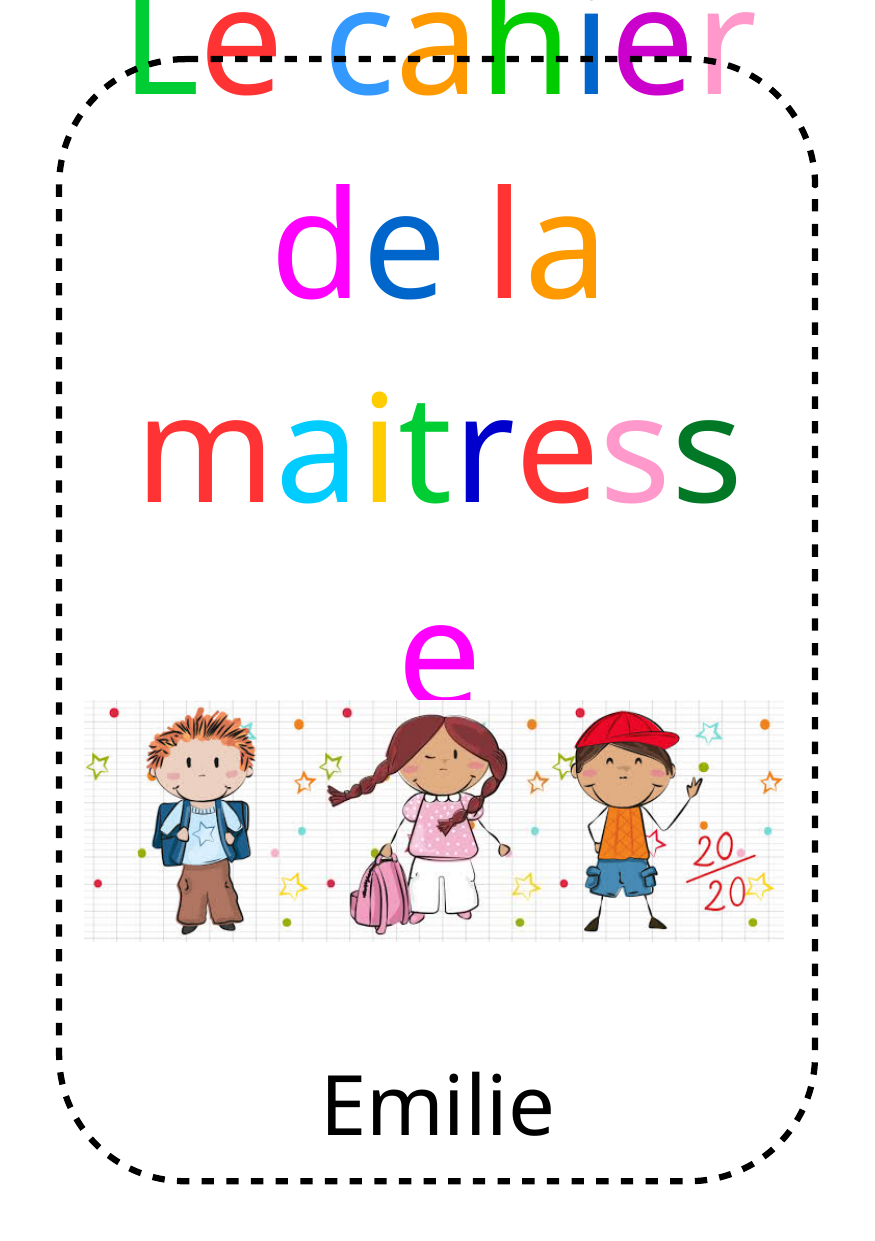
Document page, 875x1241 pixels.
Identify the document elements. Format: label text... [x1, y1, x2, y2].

title Le cahier de la maitresse [114, 103, 764, 582]
picture [84, 700, 784, 943]
text_box Emilie [212, 1039, 674, 1148]
